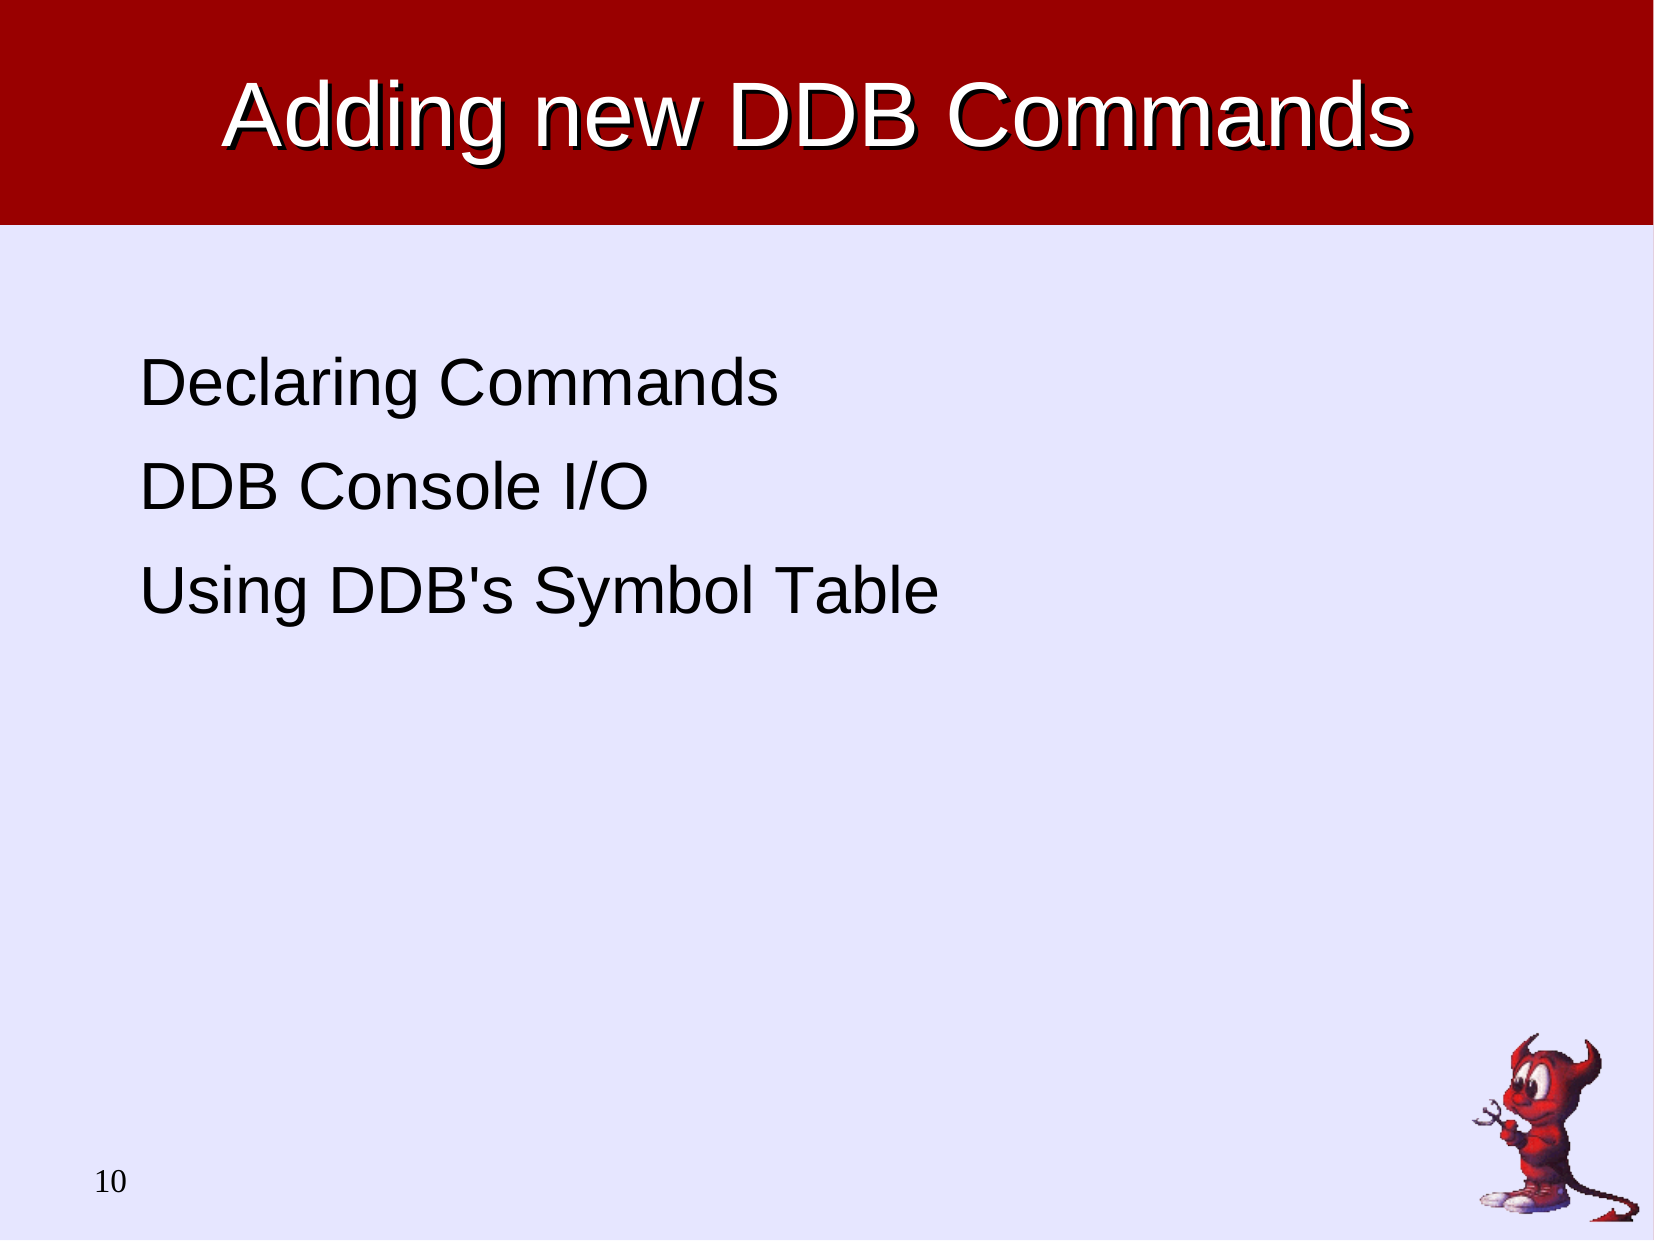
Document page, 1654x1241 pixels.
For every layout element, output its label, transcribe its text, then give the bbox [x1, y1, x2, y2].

picture [1464, 1030, 1643, 1227]
list Declaring Commands DDB Console I/O Using DDB's Symbol Table [121, 344, 1534, 1127]
title Adding new DDB Commands [112, 11, 1525, 219]
